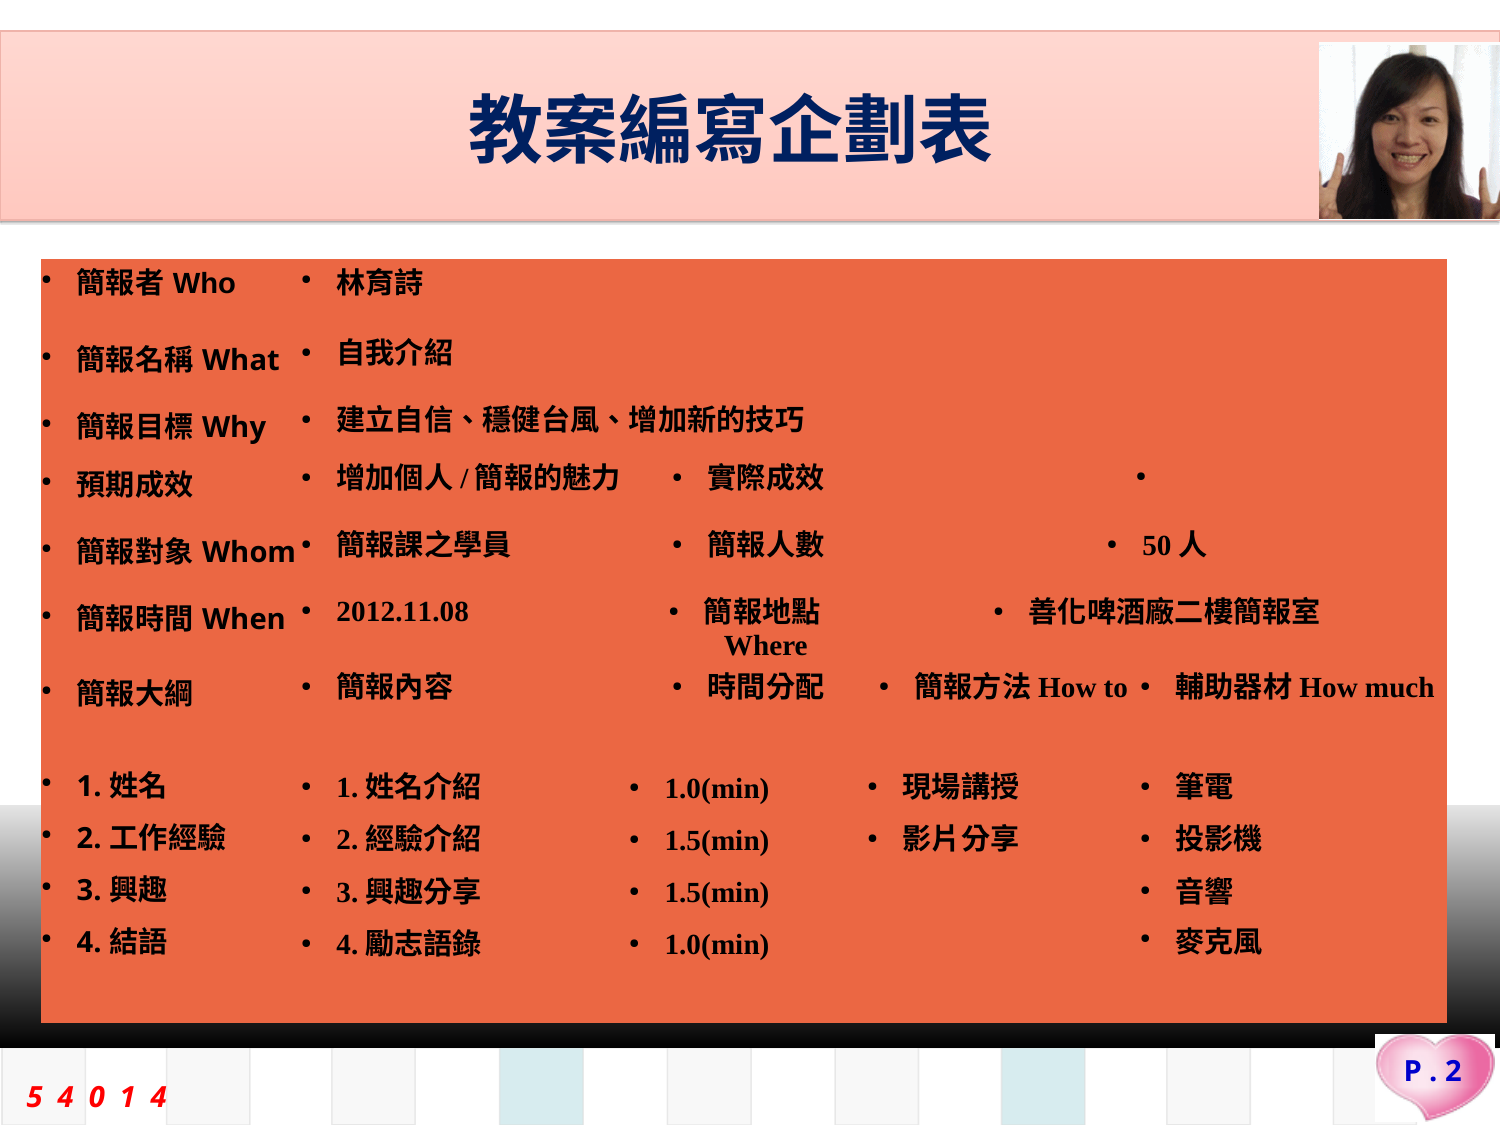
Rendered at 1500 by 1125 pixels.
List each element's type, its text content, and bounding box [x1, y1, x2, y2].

table_cell 筆電 投影機 音響 麥克風 [1140, 753, 1447, 1023]
table_cell 50人 [867, 528, 1447, 595]
table_cell 簡報對象Whom [41, 528, 301, 595]
table_cell 簡報目標Why [41, 404, 301, 461]
table_cell 簡報大綱 [41, 670, 301, 753]
table_cell [867, 461, 1447, 528]
table_cell 增加個人/簡報的魅力 [301, 461, 629, 528]
table_cell 建立自信、穩健台風、增加新的技巧 [301, 404, 1447, 461]
table_cell 簡報內容 [301, 670, 629, 753]
table_cell 簡報人數 [629, 528, 867, 595]
table_cell 1.姓名介紹 2.經驗介紹 3.興趣分享 4.勵志語錄 [301, 753, 629, 1023]
table_header 林育詩 [301, 259, 1447, 337]
table_cell 時間分配 [629, 670, 867, 753]
table_cell 簡報時間When [41, 595, 301, 670]
table_cell 簡報名稱What [41, 337, 301, 404]
table_header 簡報者Who [41, 259, 301, 337]
table_cell 1.0(min) 1.5(min) 1.5(min) 1.0(min) [629, 753, 867, 1023]
table_cell 實際成效 [629, 461, 867, 528]
table_cell 善化啤酒廠二樓簡報室 [867, 595, 1447, 670]
table_cell 簡報方法How to [867, 670, 1140, 753]
table_cell 輔助器材How much [1140, 670, 1447, 753]
table_cell 簡報課之學員 [301, 528, 629, 595]
table_cell 現場講授 影片分享 [867, 753, 1140, 1023]
table_cell 2012.11.08 [301, 595, 629, 670]
table_cell 自我介紹 [301, 337, 1447, 404]
table_cell 預期成效 [41, 461, 301, 528]
table_cell 簡報地點Where [629, 595, 867, 670]
table_cell 1.姓名 2.工作經驗 3.興趣 4.結語 [41, 753, 301, 1023]
title 教案編寫企劃表 [99, 58, 1363, 197]
